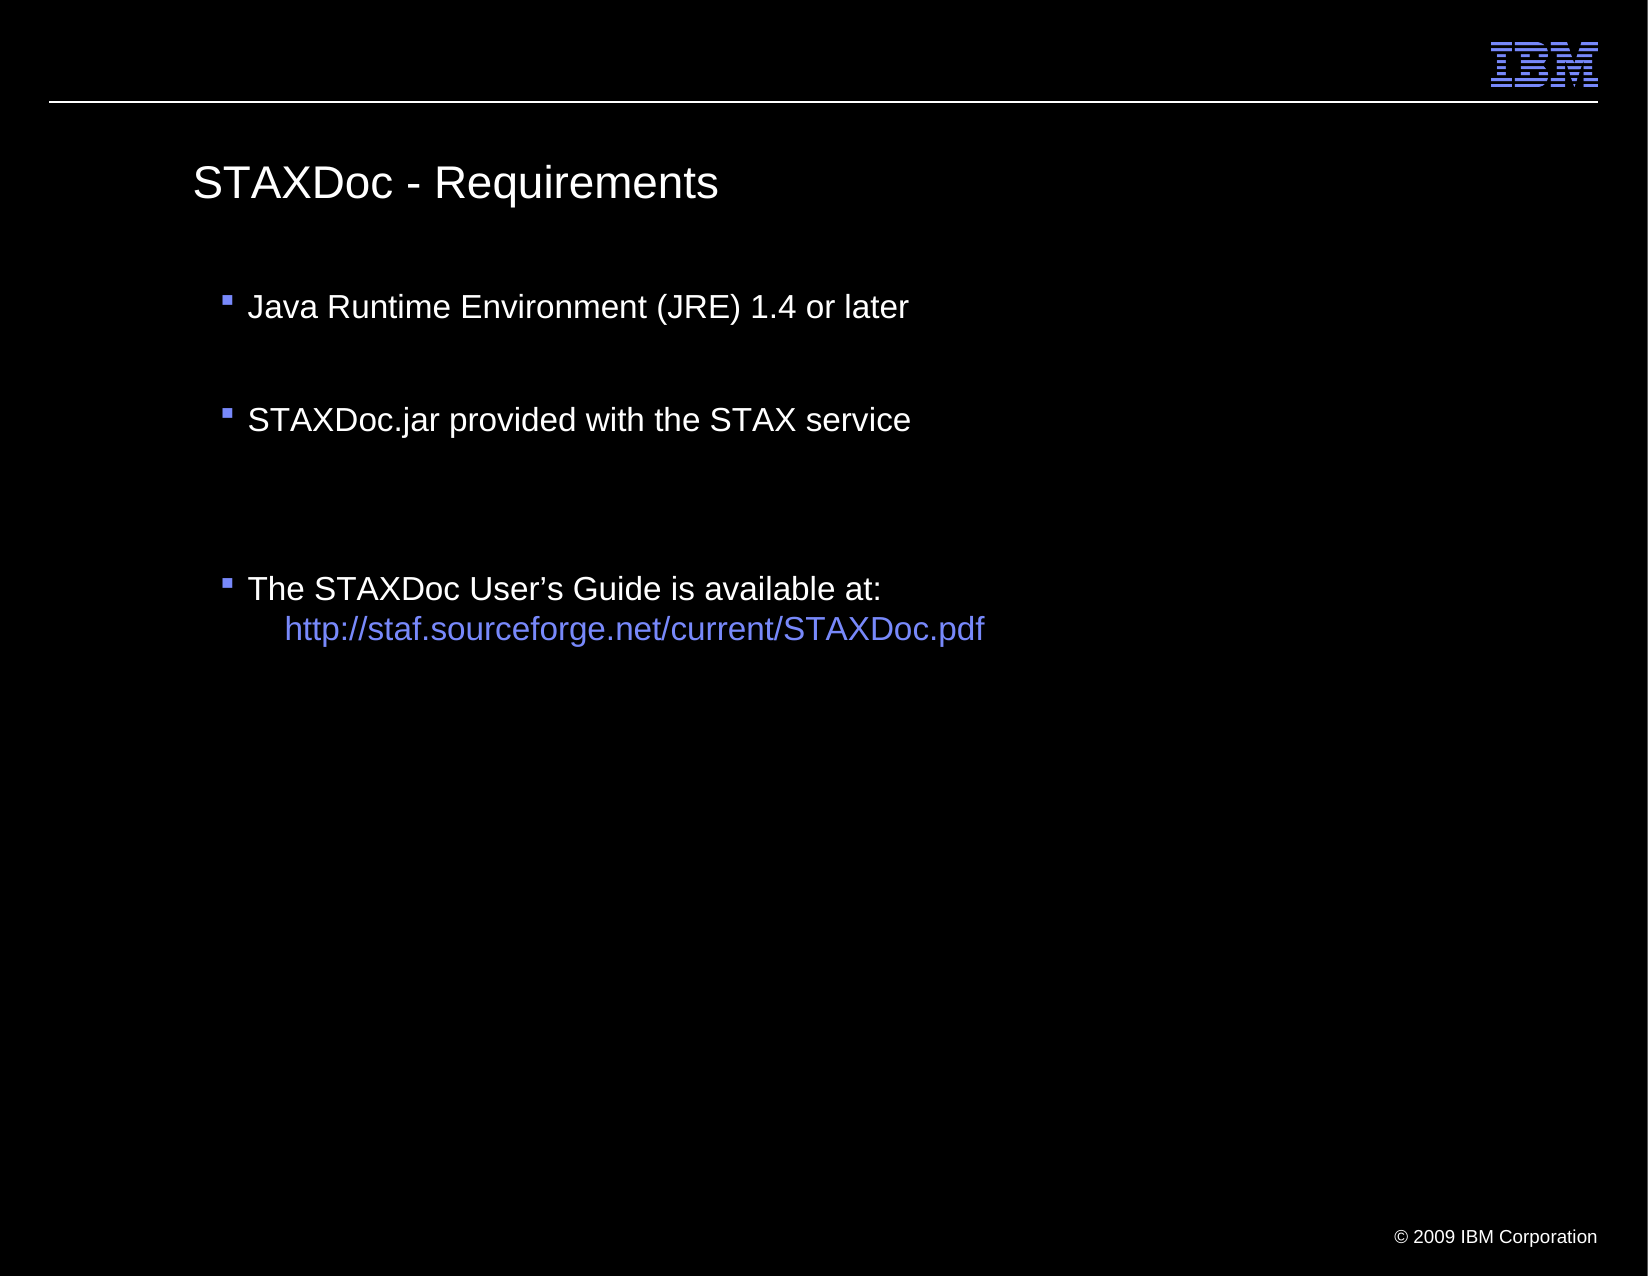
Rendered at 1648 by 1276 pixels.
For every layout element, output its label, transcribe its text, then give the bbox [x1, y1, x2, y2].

picture [1491, 42, 1598, 87]
title STAXDoc - Requirements [175, 150, 1648, 244]
text_box Java Runtime Environment (JRE) 1.4 or later STAXDoc.jar provided with the STAX service The STAXDoc User’s Guide is available at: http://staf.sourceforge.net/current/STAXDoc.pdf [220, 284, 1648, 798]
